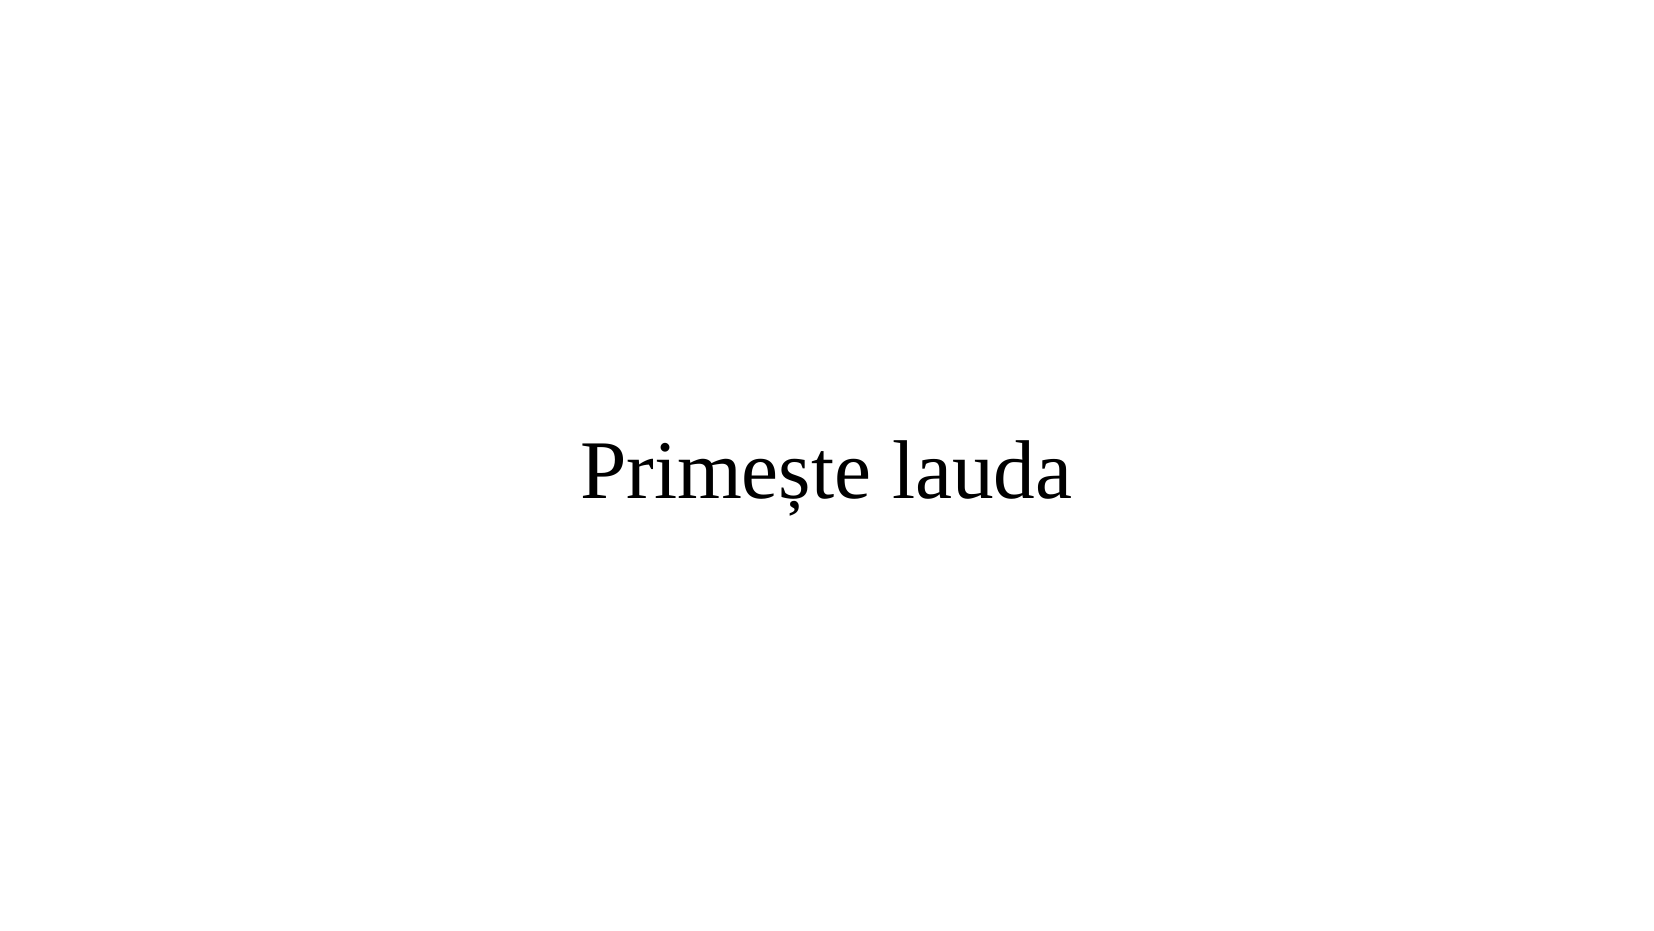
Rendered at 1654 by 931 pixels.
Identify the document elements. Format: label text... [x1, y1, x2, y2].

title Primește lauda [165, 392, 1489, 549]
